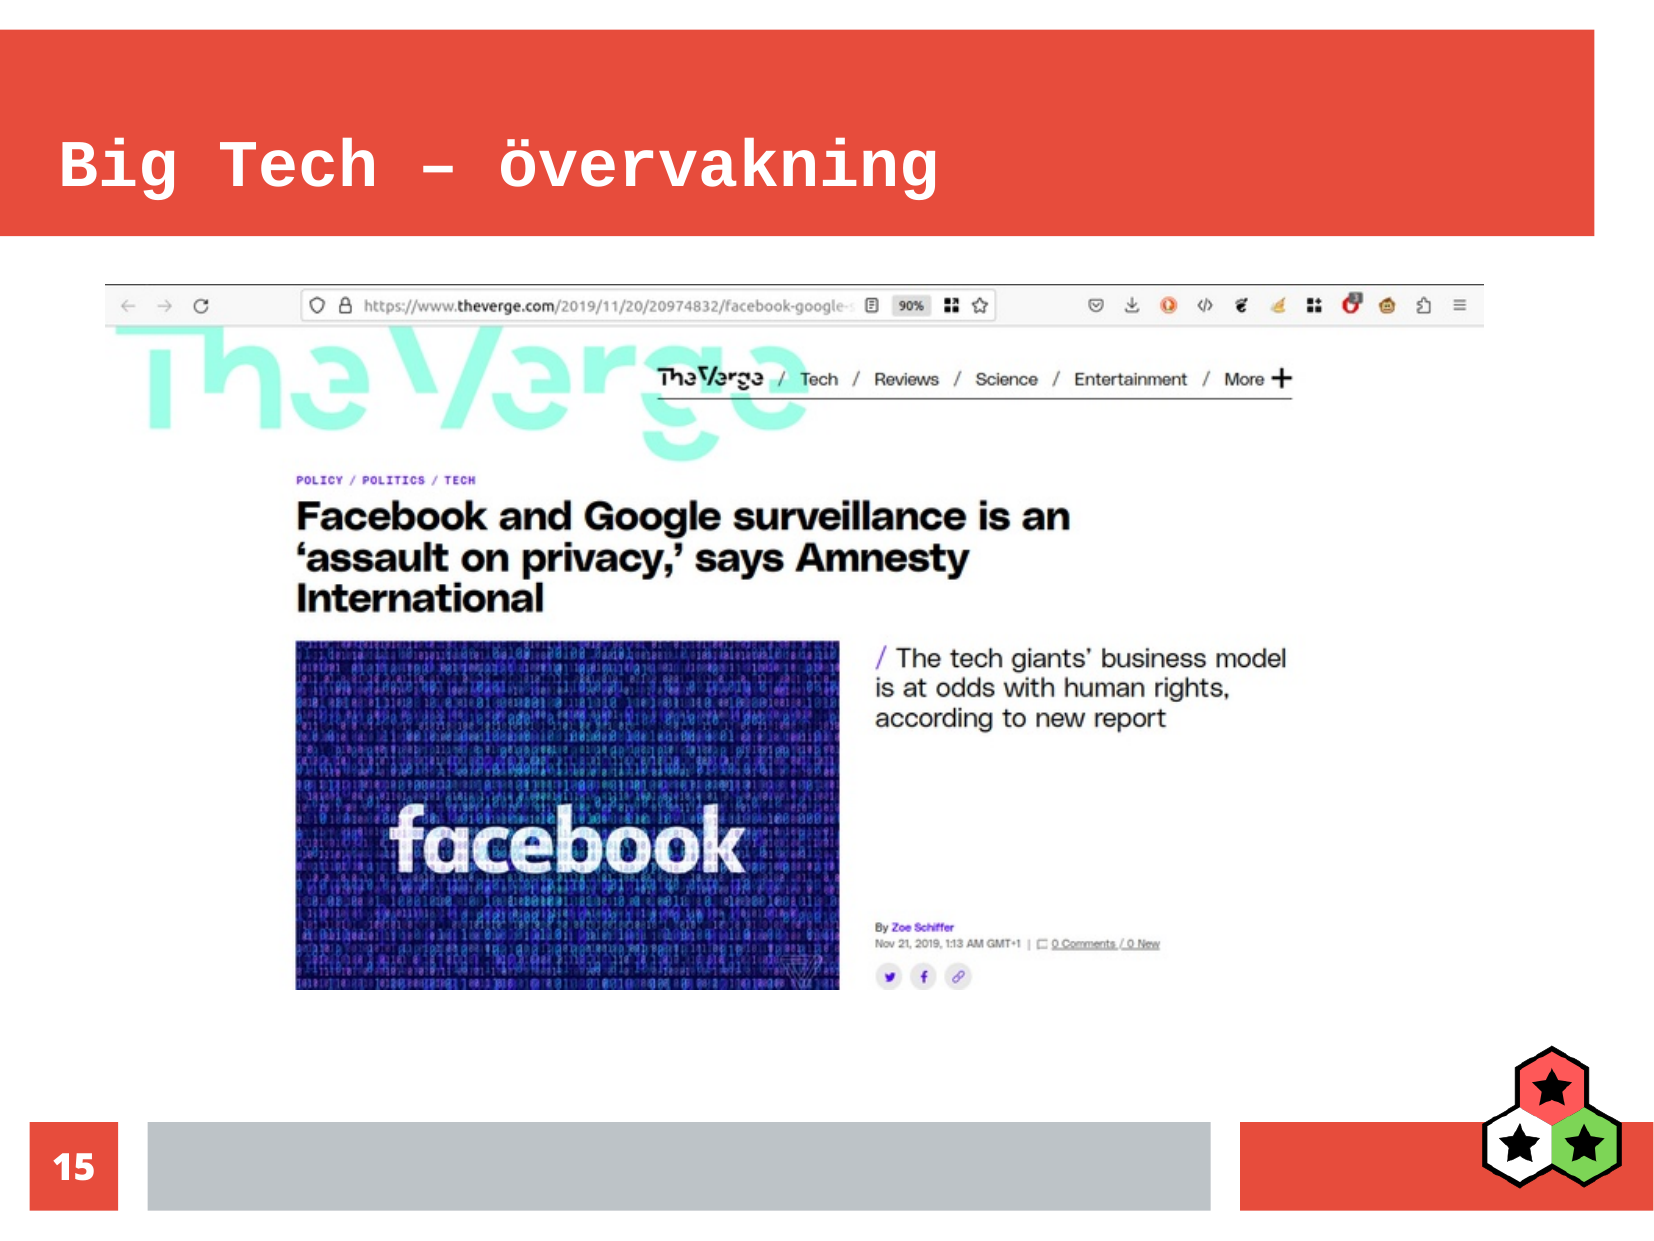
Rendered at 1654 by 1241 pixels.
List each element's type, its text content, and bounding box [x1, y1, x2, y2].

picture [1463, 1028, 1640, 1205]
title Big Tech – övervakning [59, 59, 1595, 207]
picture [105, 284, 1484, 991]
